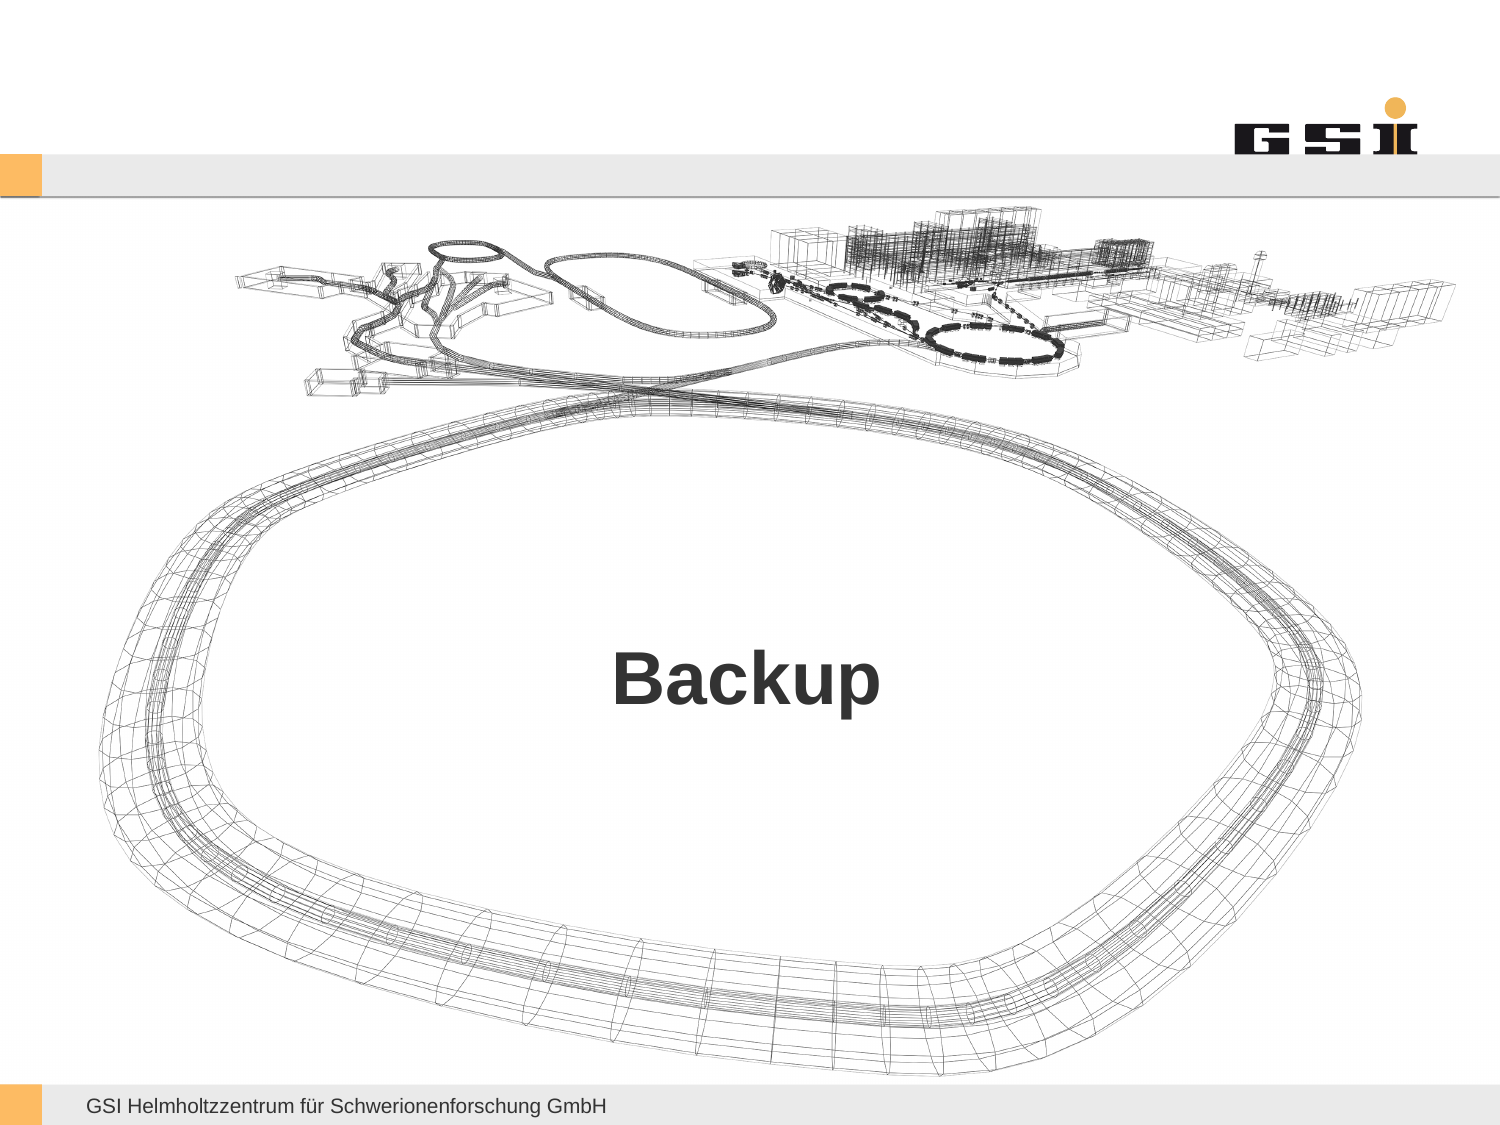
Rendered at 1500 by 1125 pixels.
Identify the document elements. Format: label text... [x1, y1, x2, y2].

title Backup [205, 598, 1290, 727]
picture [1233, 95, 1419, 154]
picture [0, 199, 1500, 1084]
